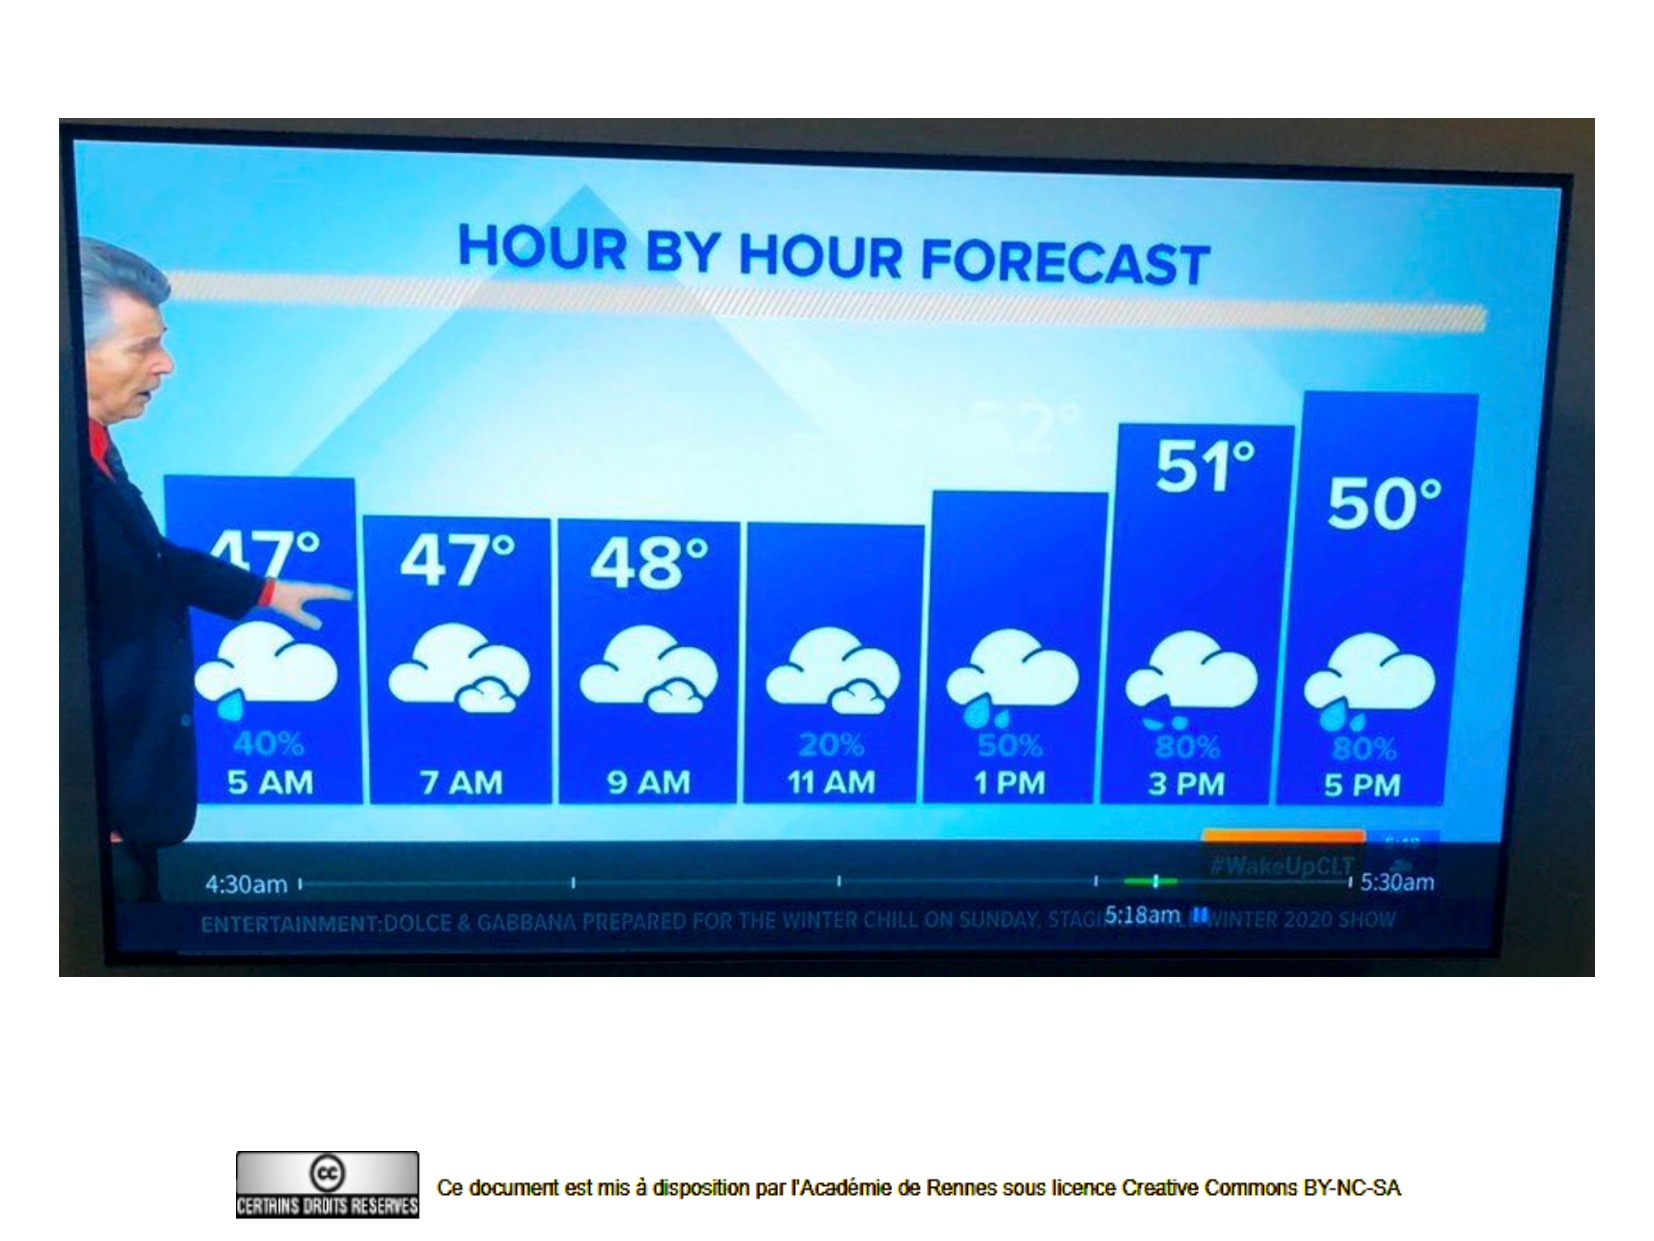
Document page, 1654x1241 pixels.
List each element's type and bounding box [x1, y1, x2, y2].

picture [236, 1151, 1418, 1228]
picture [59, 118, 1595, 977]
